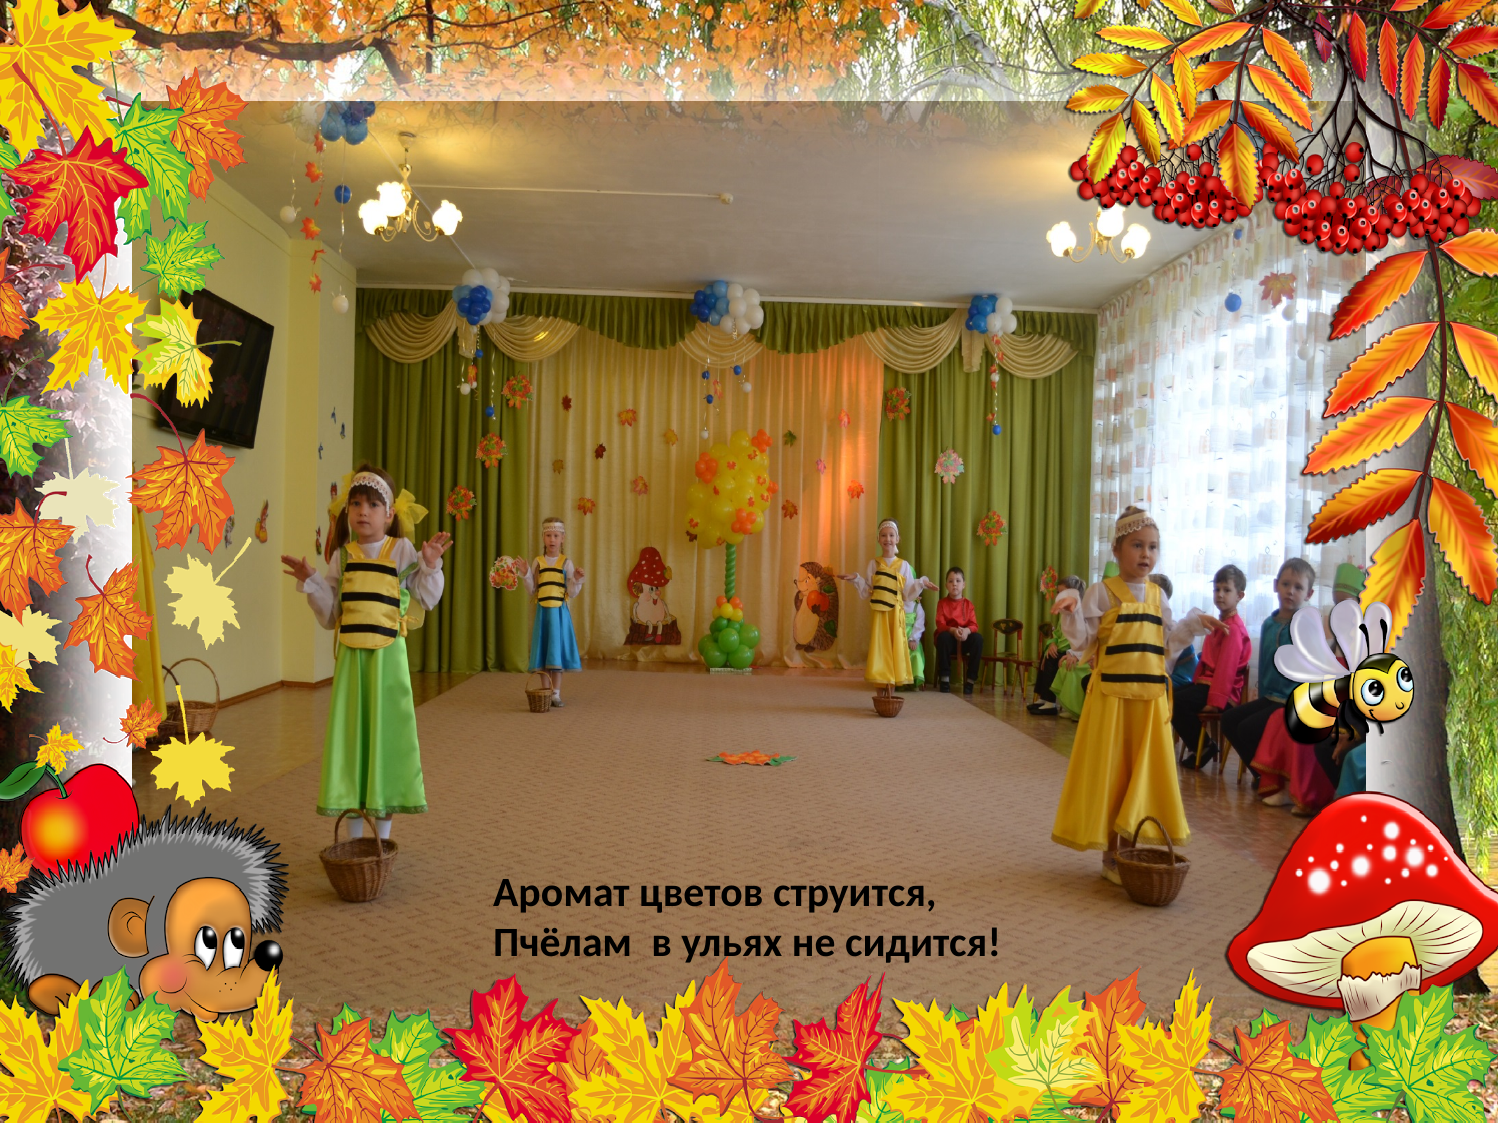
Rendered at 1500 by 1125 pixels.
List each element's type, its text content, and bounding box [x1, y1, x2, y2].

picture [0, 0, 1498, 1123]
text_box Аромат цветов струится, Пчёлам в ульях не сидится! [478, 857, 1058, 973]
